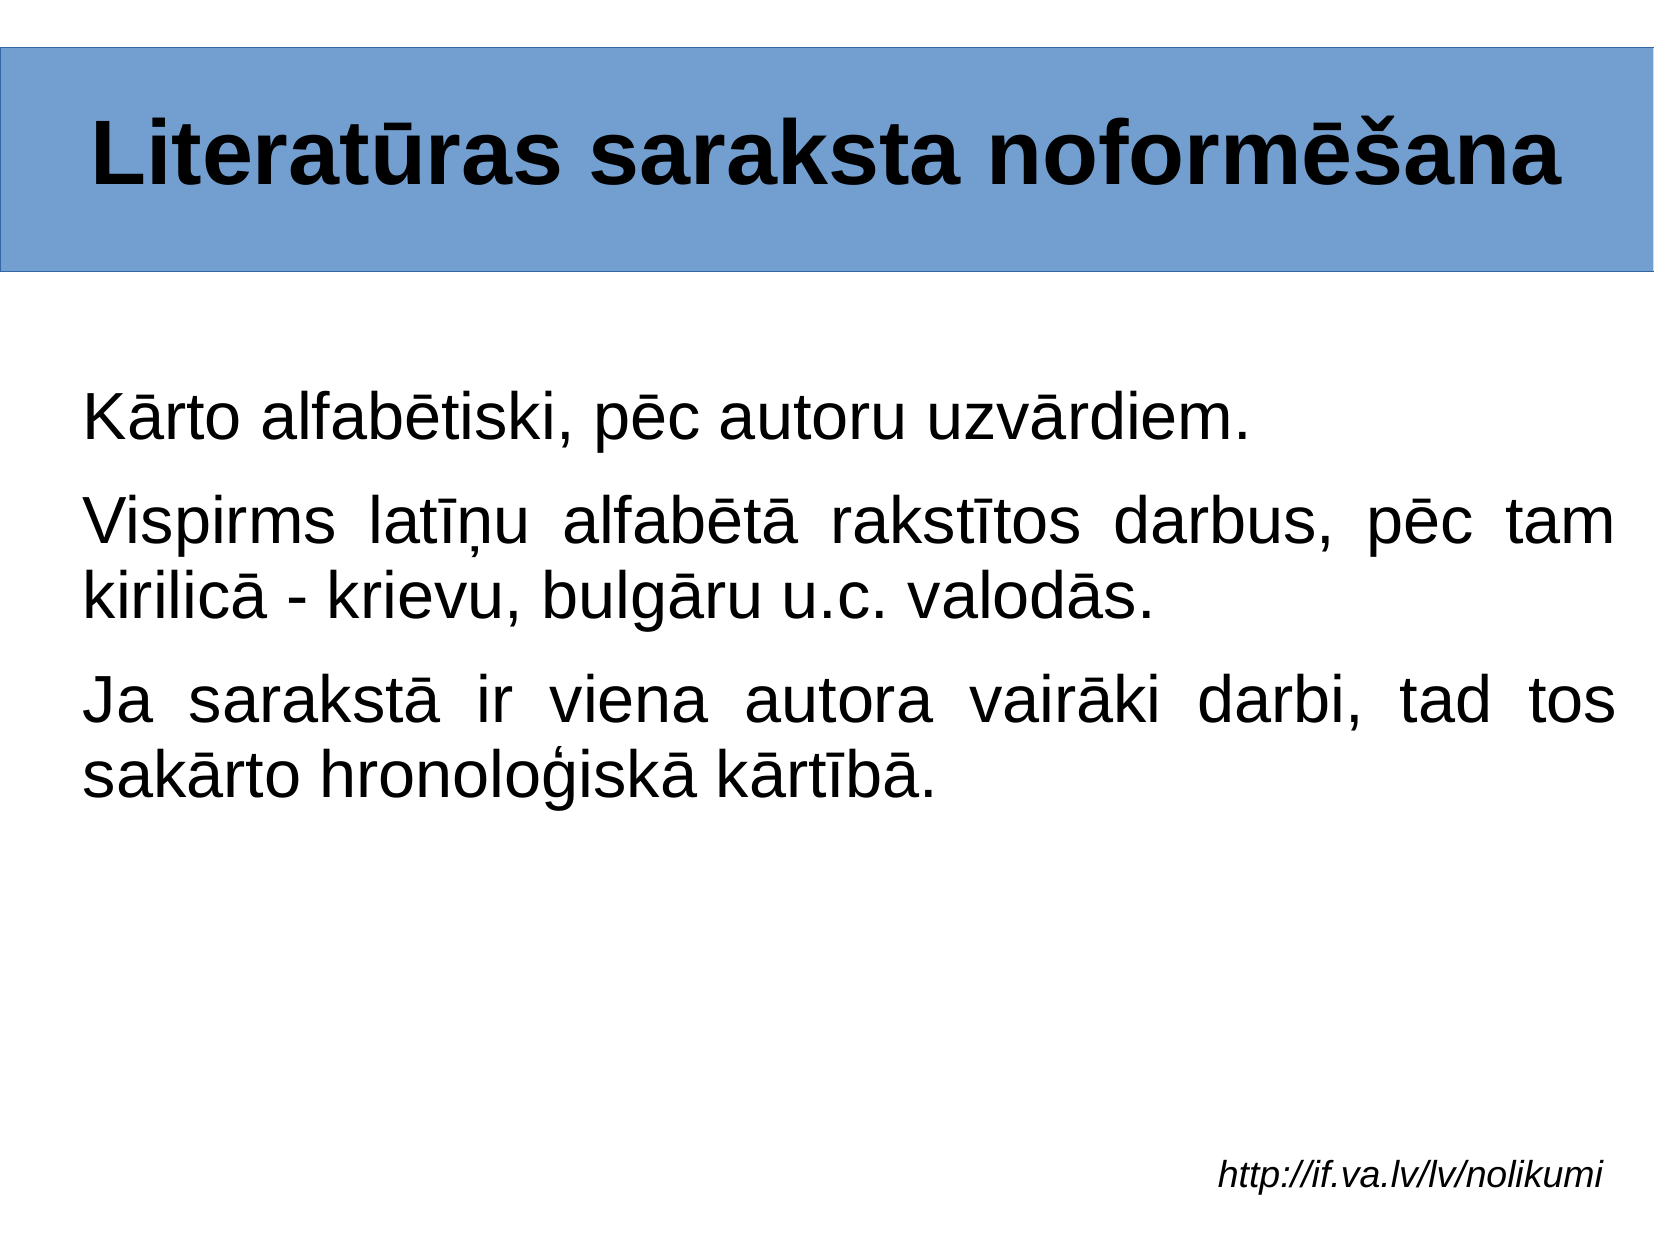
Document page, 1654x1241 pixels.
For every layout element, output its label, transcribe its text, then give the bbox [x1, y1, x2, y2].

title Literatūras saraksta noformēšana [82, 49, 1571, 257]
text_box [0, 47, 1654, 272]
text_box http://if.va.lv/lv/nolikumi [1203, 1145, 1619, 1203]
list Kārto alfabētiski, pēc autoru uzvārdiem. Vispirms latīņu alfabētā rakstītos darbus, pēc tam kirilicā - krievu, bulgāru u.c. valodās. Ja sarakstā ir viena autora vairāki darbi, tad tos sakārto hronoloģiskā kārtībā. [82, 378, 1619, 1099]
